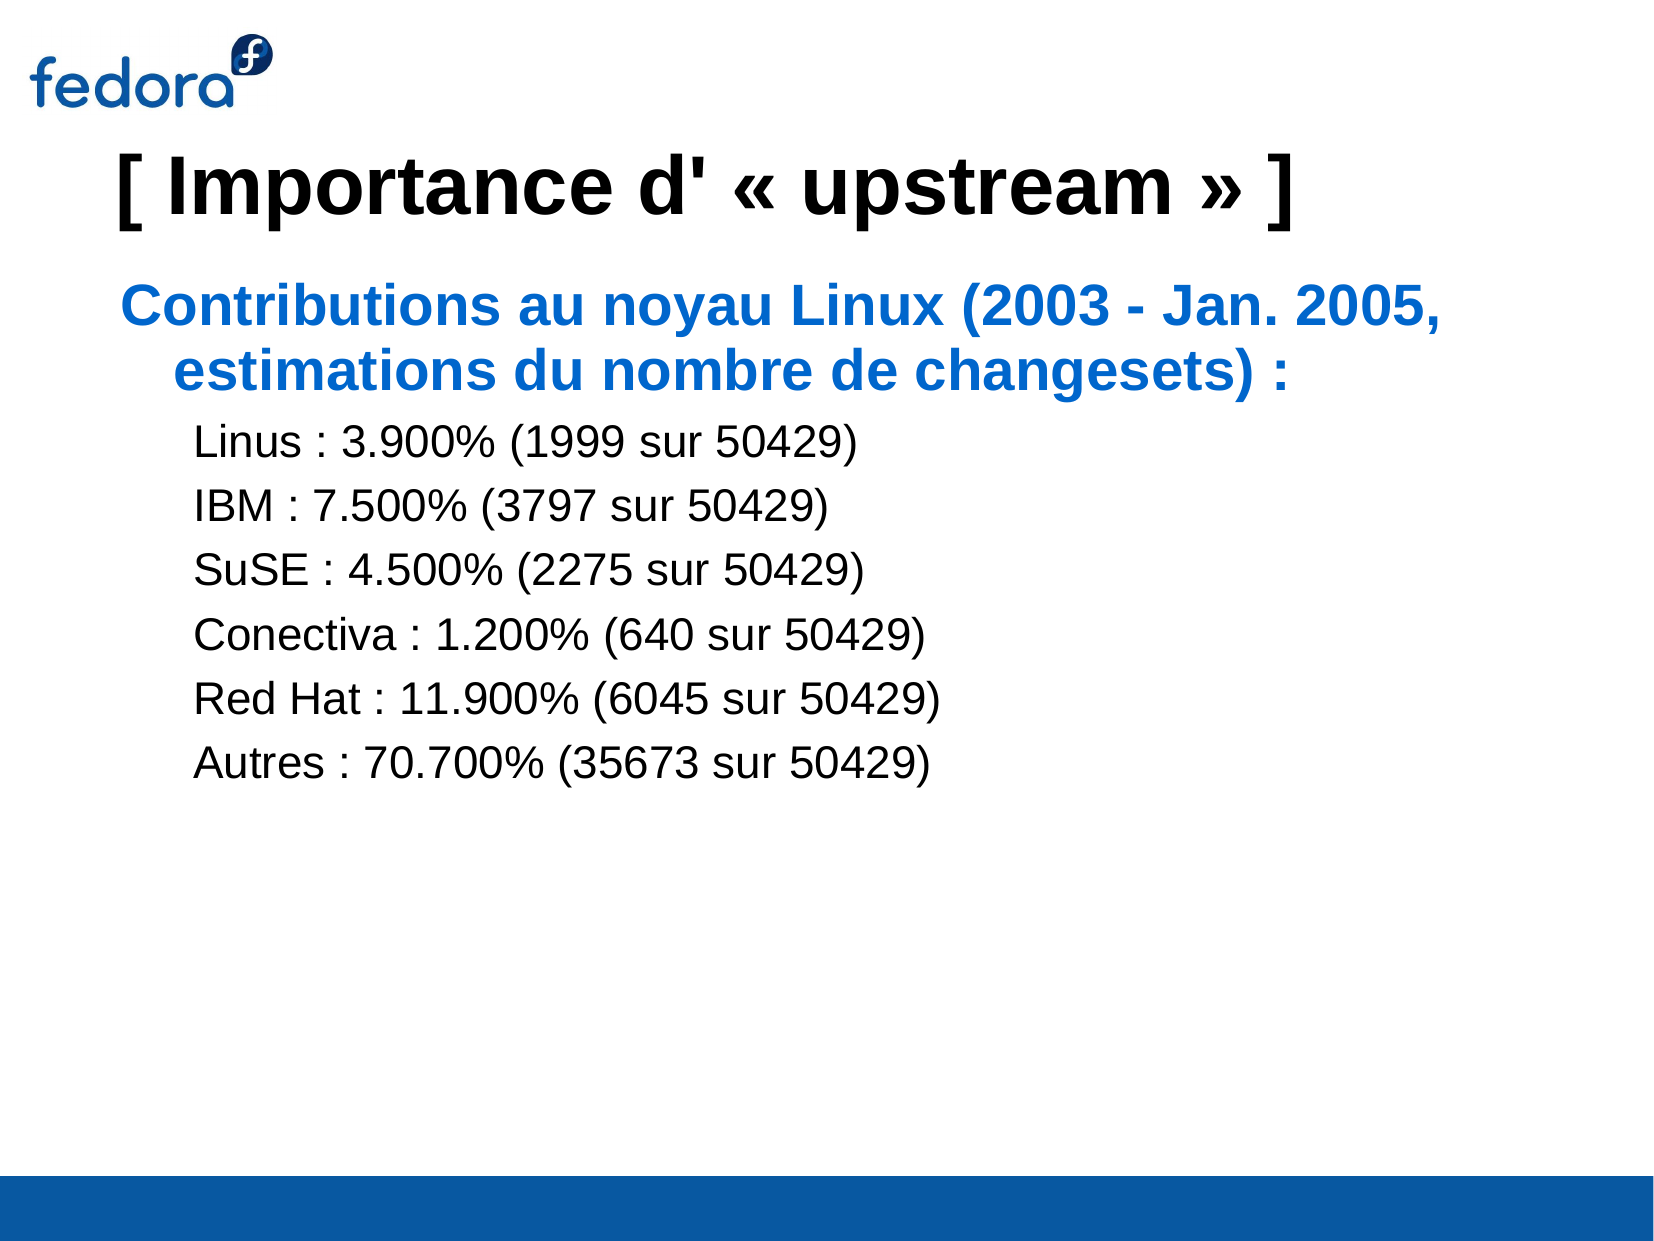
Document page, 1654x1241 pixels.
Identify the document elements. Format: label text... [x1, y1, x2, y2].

picture [22, 27, 277, 115]
picture [0, 1176, 1654, 1241]
title [ Importance d' « upstream » ] [115, 122, 1521, 249]
list Contributions au noyau Linux (2003 - Jan. 2005, estimations du nombre de changesets) : Linus : 3.900% (1999 sur 50429) IBM : 7.500% (3797 sur 50429) SuSE : 4.500% (2275 sur 50429) Conectiva : 1.200% (640 sur 50429) Red Hat : 11.900% (6045 sur 50429) Autres : 70.700% (35673 sur 50429) [118, 272, 1523, 1092]
